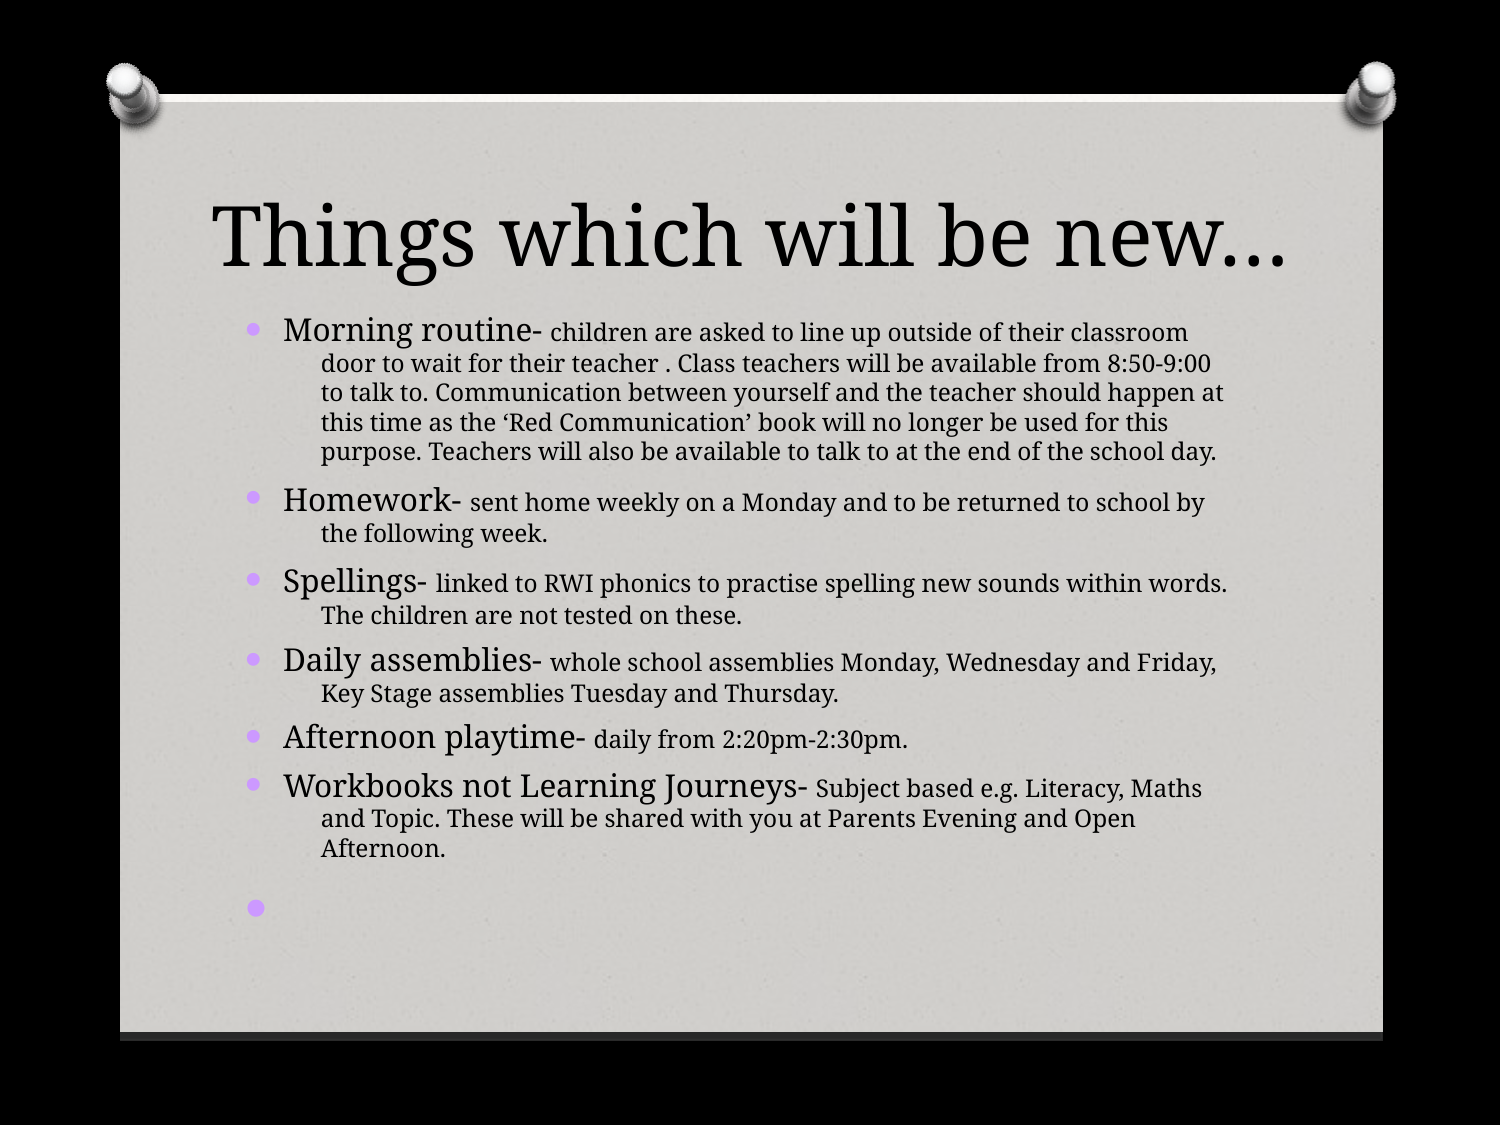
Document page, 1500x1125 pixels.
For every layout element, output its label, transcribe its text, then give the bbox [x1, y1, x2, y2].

title Things which will be new… [179, 134, 1323, 332]
list Morning routine- children are asked to line up outside of their classroom door to wait for their teacher . Class teachers will be available from 8:50-9:00 to talk to. Communication between yourself and the teacher should happen at this time as the ‘Red Communication’ book will no longer be used for this purpose. Teachers will also be available to talk to at the end of the school day. Homework- sent home weekly on a Monday and to be returned to school by the following week. Spellings- linked to RWI phonics to practise spelling new sounds within words. The children are not tested on these. Daily assemblies- whole school assemblies Monday, Wednesday and Friday, Key Stage assemblies Tuesday and Thursday. Afternoon playtime- daily from 2:20pm-2:30pm. Workbooks not Learning Journeys- Subject based e.g. Literacy, Maths and Topic. These will be shared with you at Parents Evening and Open Afternoon. [230, 302, 1247, 894]
